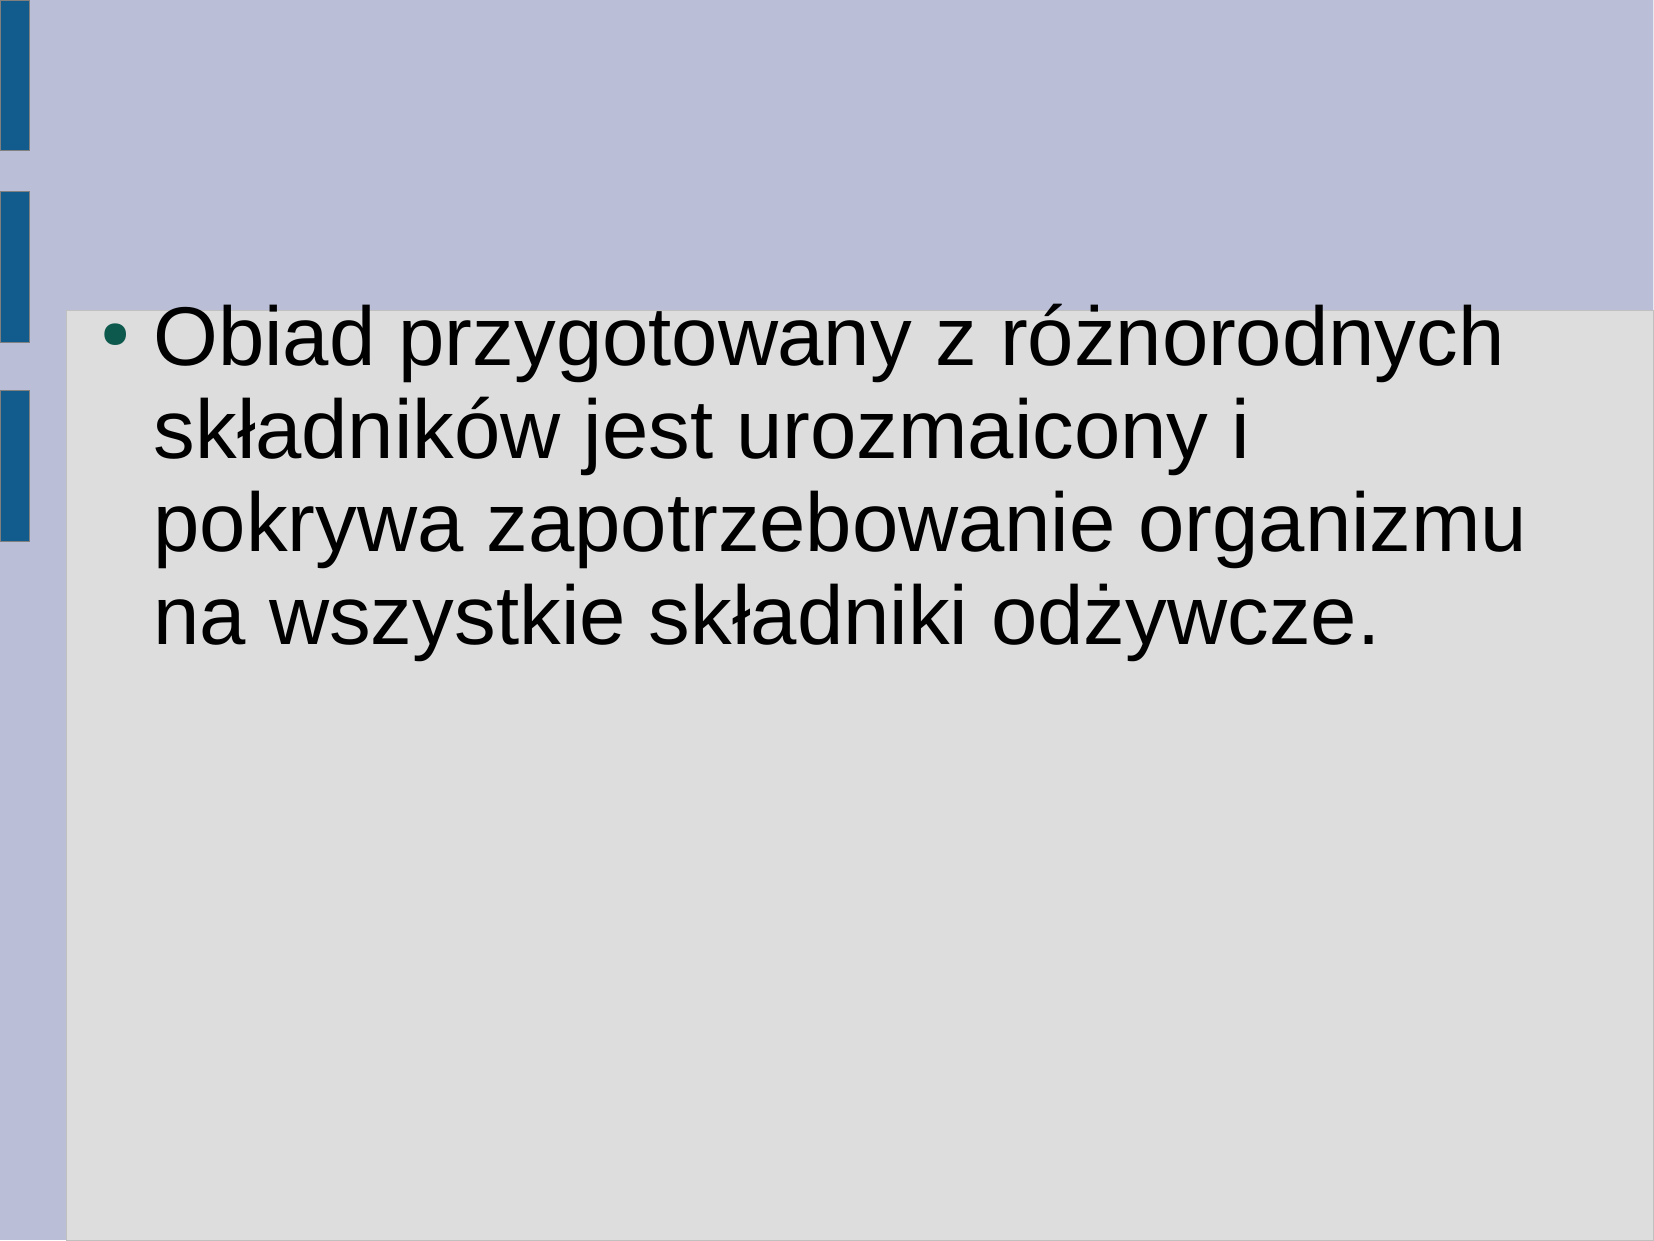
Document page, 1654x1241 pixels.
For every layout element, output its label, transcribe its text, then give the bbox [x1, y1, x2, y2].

list Obiad przygotowany z różnorodnych składników jest urozmaicony i pokrywa zapotrzebowanie organizmu na wszystkie składniki odżywcze. [82, 290, 1571, 1109]
